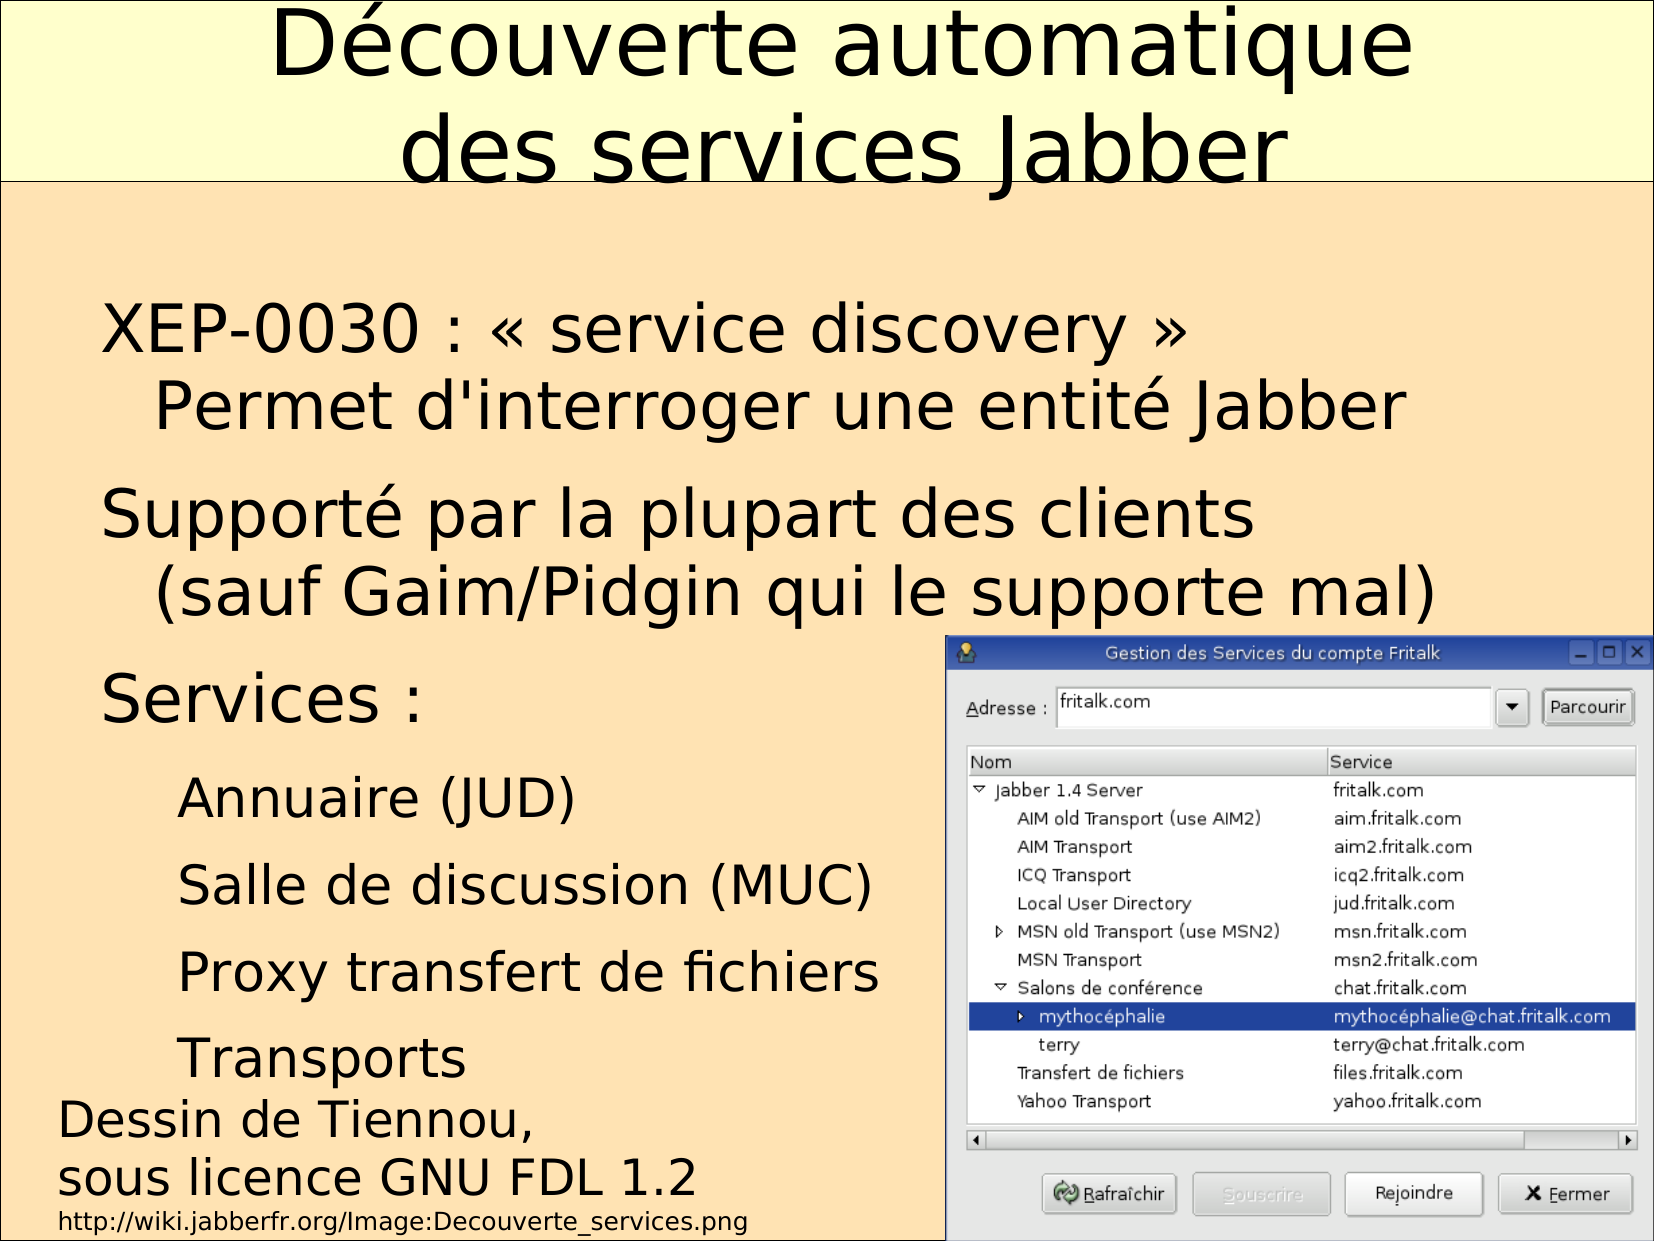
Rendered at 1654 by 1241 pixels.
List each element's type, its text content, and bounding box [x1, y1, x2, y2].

title Découverte automatique des services Jabber [135, 0, 1552, 205]
picture [945, 635, 1654, 1241]
list XEP-0030 : « service discovery » Permet d'interroger une entité Jabber Supporté par la plupart des clients (sauf Gaim/Pidgin qui le supporte mal) Services : Annuaire (JUD) Salle de discussion (MUC) Proxy transfert de fichiers Transports [82, 290, 1571, 1094]
text_box Dessin de Tiennou, sous licence GNU FDL 1.2 http://wiki.jabberfr.org/Image:Decouverte_services.png [42, 1083, 765, 1241]
